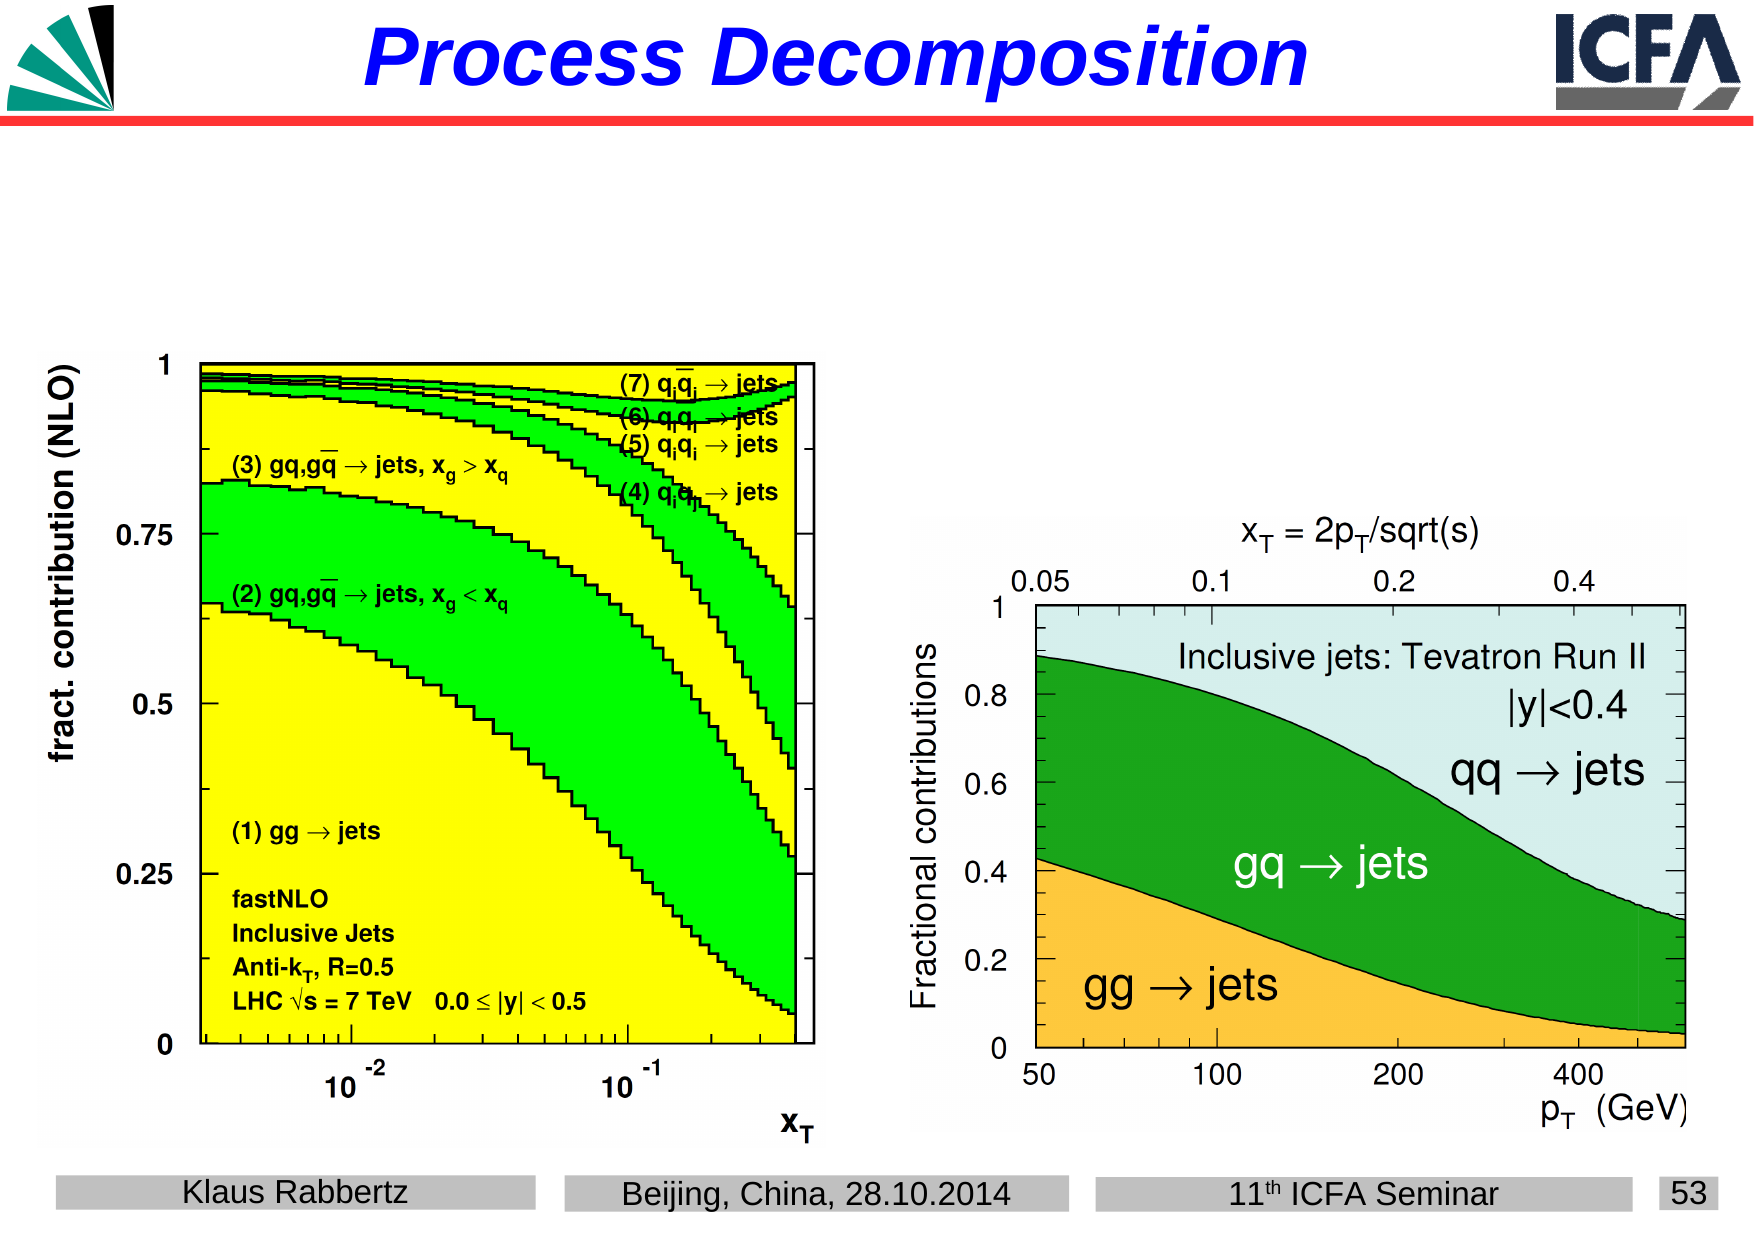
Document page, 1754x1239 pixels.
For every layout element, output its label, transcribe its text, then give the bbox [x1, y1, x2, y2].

title Process Decomposition [129, 0, 1545, 114]
picture [7, 5, 114, 112]
picture [1556, 14, 1741, 110]
picture [910, 516, 1687, 1132]
picture [37, 351, 826, 1148]
